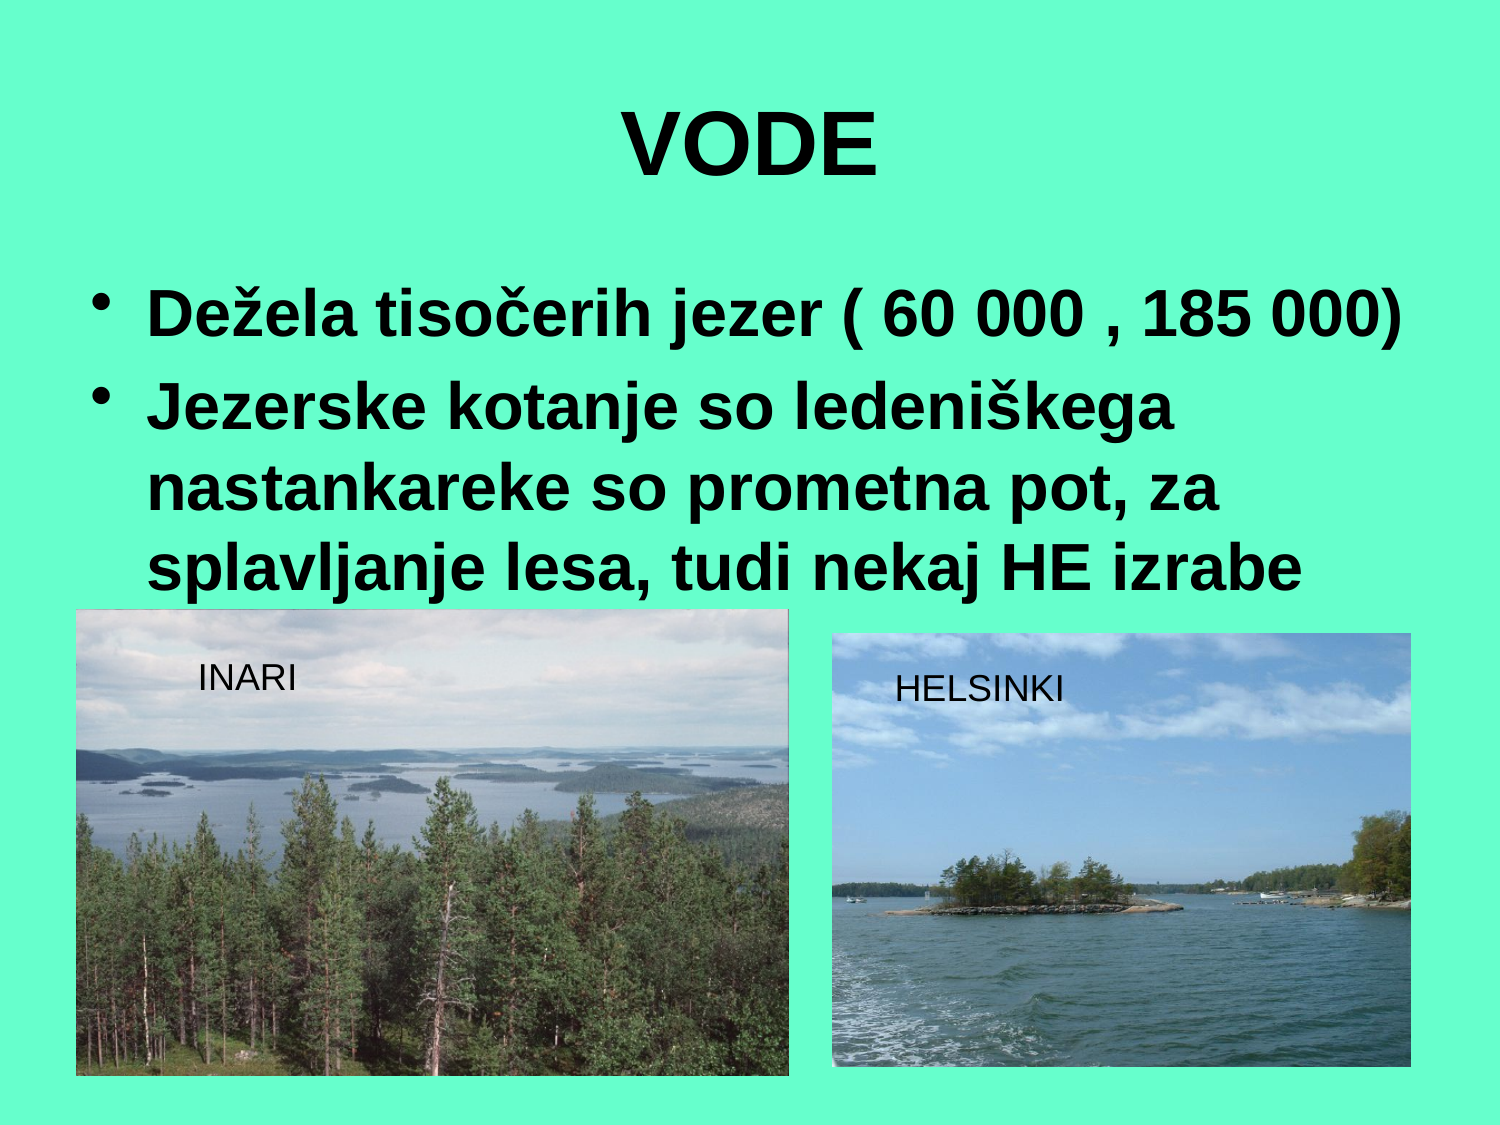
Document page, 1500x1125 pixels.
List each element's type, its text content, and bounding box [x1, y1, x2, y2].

title VODE [75, 45, 1425, 233]
picture [76, 609, 789, 1076]
text_box HELSINKI [879, 656, 1235, 717]
list Dežela tisočerih jezer ( 60 000 , 185 000) Jezerske kotanje so ledeniškega nastankareke so prometna pot, za splavljanje lesa, tudi nekaj HE izrabe [75, 262, 1425, 1005]
text_box INARI [183, 645, 467, 706]
picture [832, 633, 1411, 1067]
